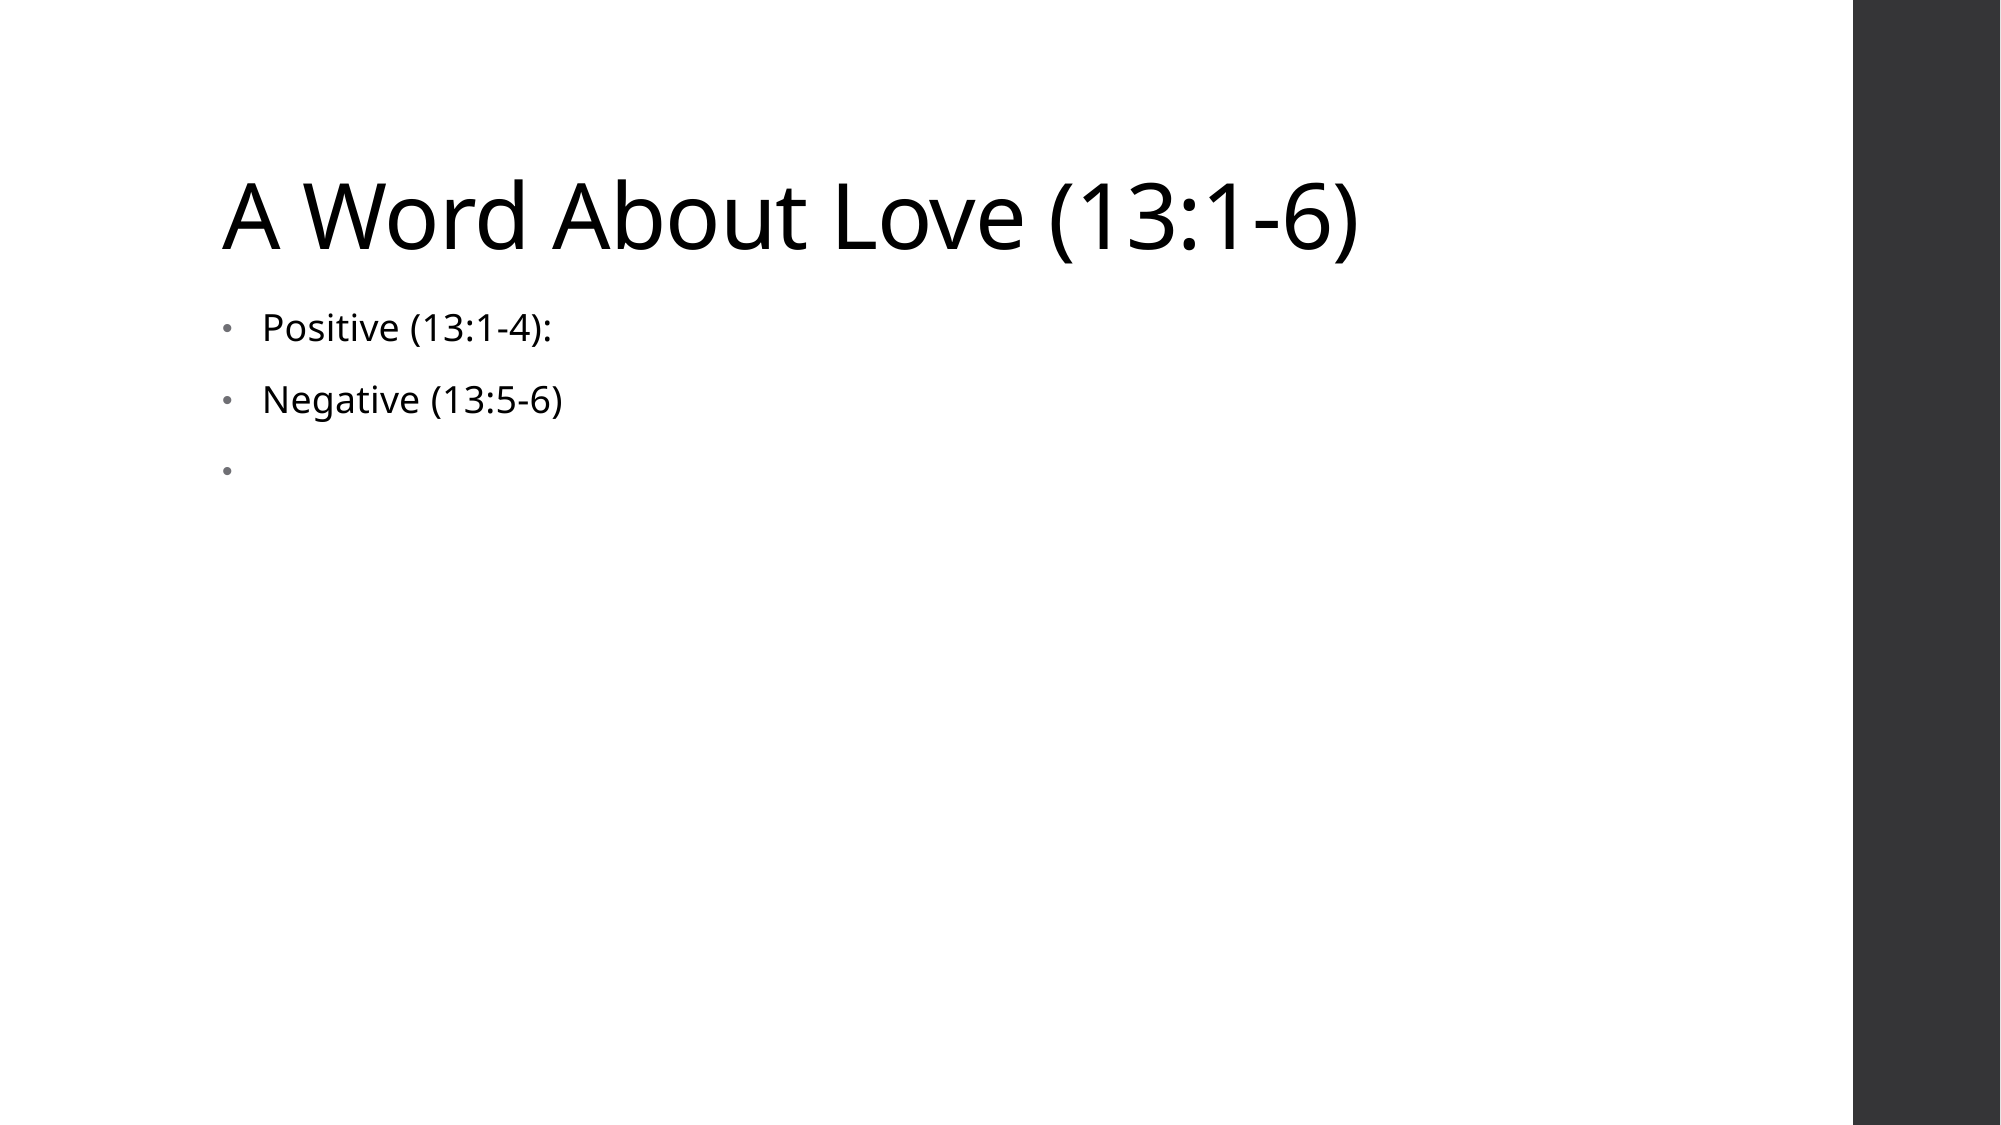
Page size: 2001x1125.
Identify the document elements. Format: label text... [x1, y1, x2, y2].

list Positive (13:1-4): Negative (13:5-6) [206, 299, 1617, 1014]
title A Word About Love (13:1-6) [206, 60, 1797, 278]
